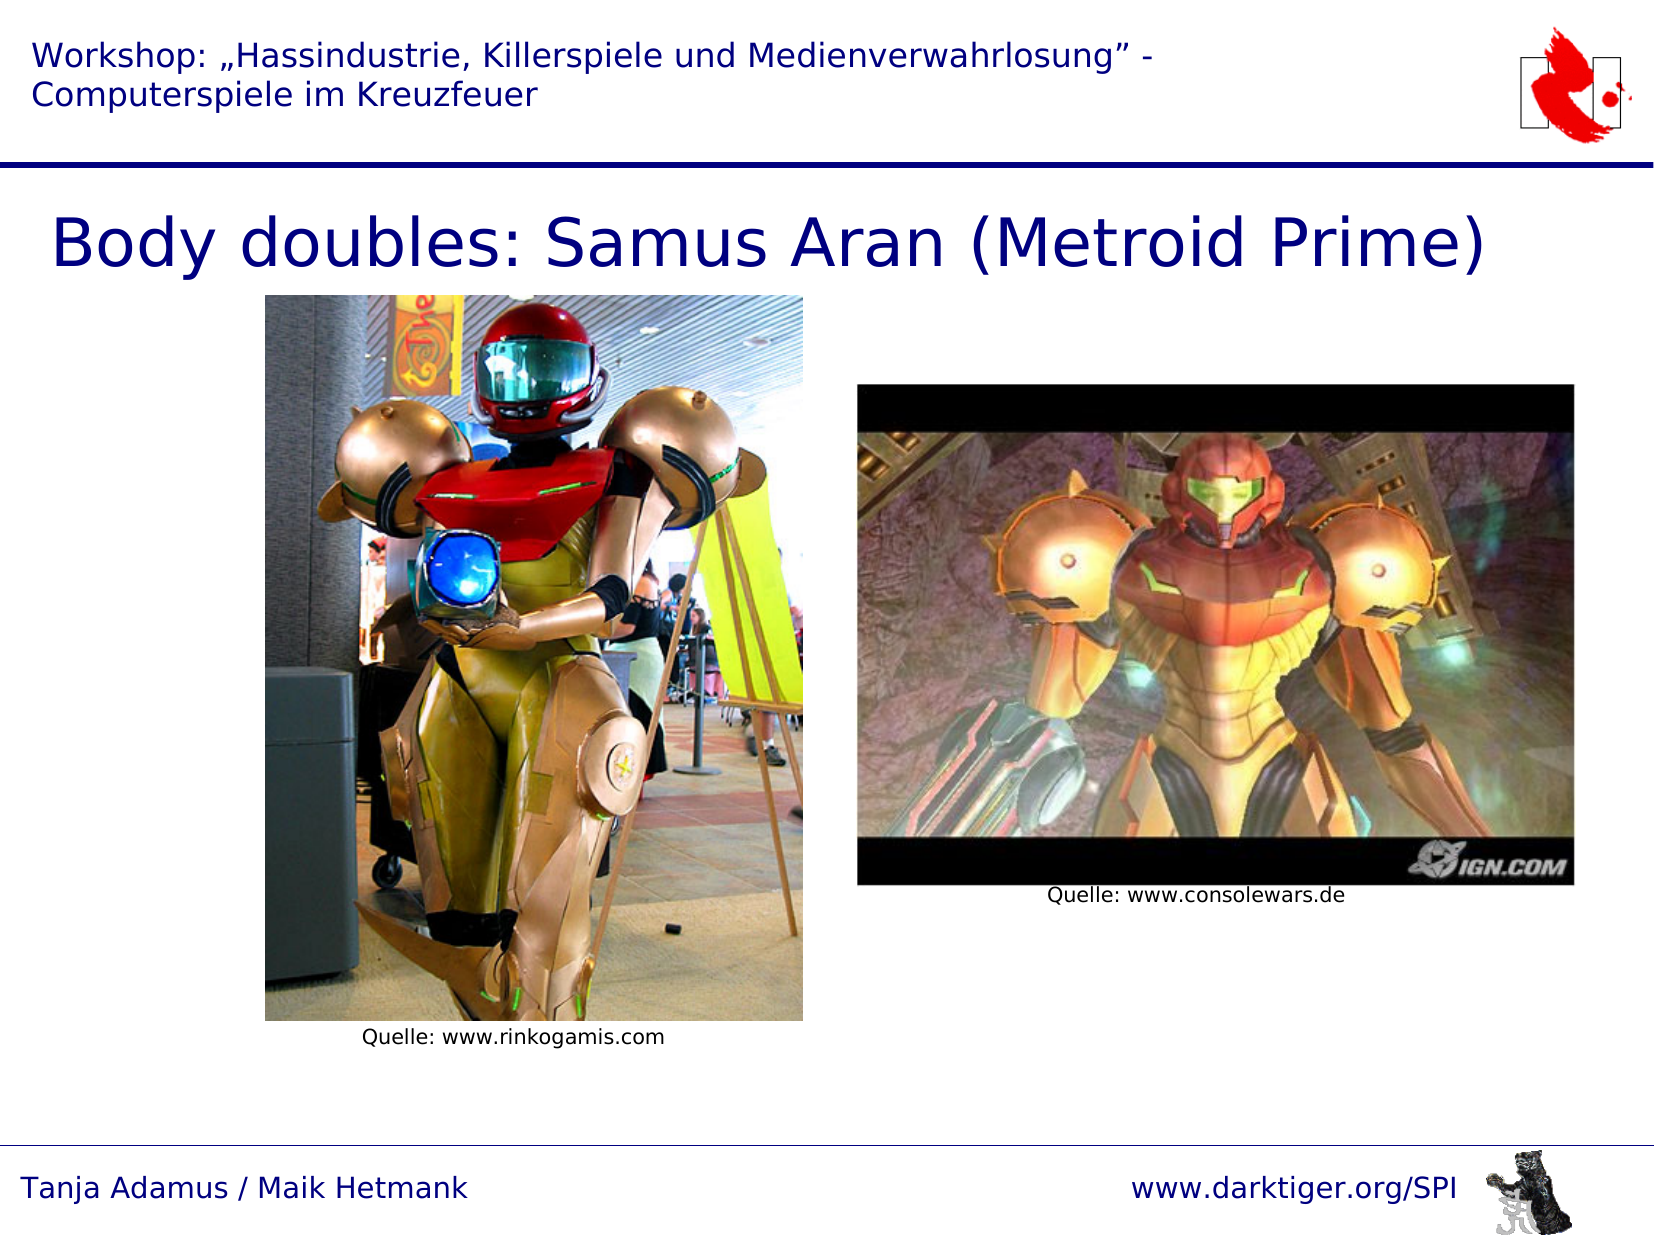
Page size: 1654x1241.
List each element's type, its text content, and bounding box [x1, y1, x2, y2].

picture [265, 295, 803, 1021]
picture [856, 383, 1576, 887]
text_box Body doubles: Samus Aran (Metroid Prime) [35, 196, 1565, 290]
picture [1503, 16, 1632, 148]
picture [1486, 1150, 1572, 1235]
text_box Quelle: www.rinkogamis.com [347, 1021, 681, 1058]
text_box Workshop: „Hassindustrie, Killerspiele und Medienverwahrlosung” - Computerspiele im Kreuzfeuer [16, 29, 1418, 178]
text_box Quelle: www.consolewars.de [1032, 876, 1361, 916]
